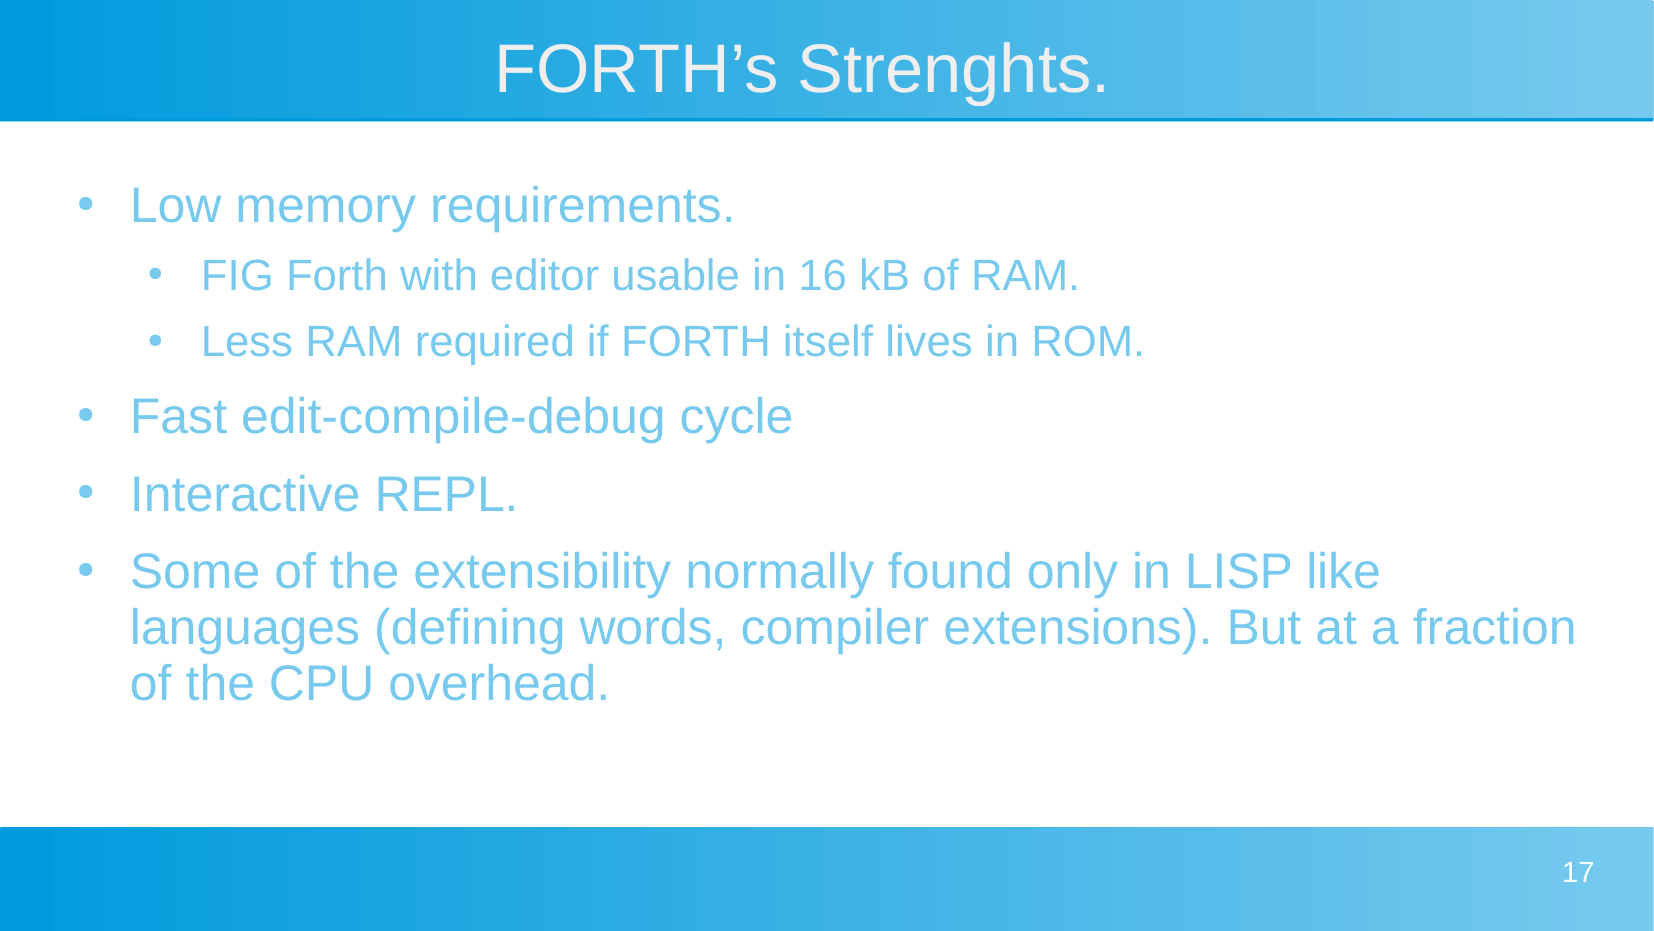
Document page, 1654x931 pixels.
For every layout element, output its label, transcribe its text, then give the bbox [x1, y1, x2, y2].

list Low memory requirements. FIG Forth with editor usable in 16 kB of RAM. Less RAM required if FORTH itself lives in ROM. Fast edit-compile-debug cycle Interactive REPL. Some of the extensibility normally found only in LISP like languages (defining words, compiler extensions). But at a fraction of the CPU overhead. [59, 177, 1595, 768]
title FORTH’s Strenghts. [59, 29, 1595, 108]
